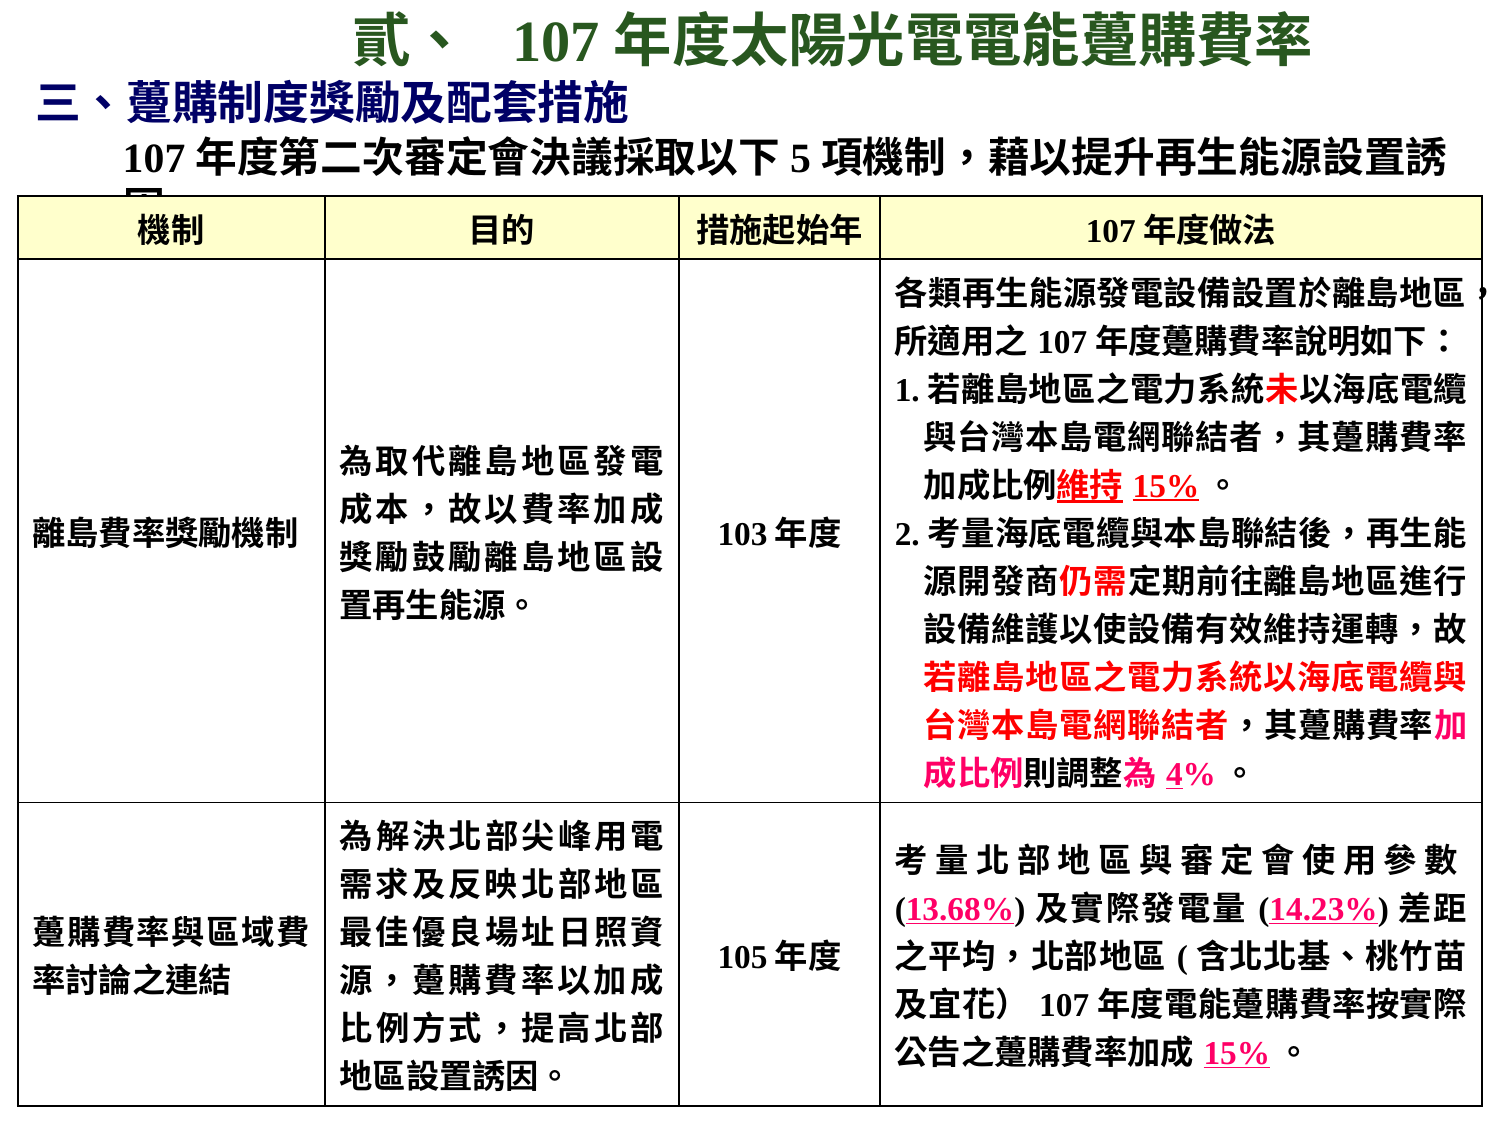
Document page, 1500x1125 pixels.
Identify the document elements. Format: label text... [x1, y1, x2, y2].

table_cell 為解決北部尖峰用電需求及反映北部地區最佳優良場址日照資源，躉購費率以加成比例方式，提高北部地區設置誘因。 [326, 803, 678, 1105]
table_cell 各類再生能源發電設備設置於離島地區，所適用之107年度躉購費率說明如下： 1.若離島地區之電力系統未以海底電纜與台灣本島電網聯結者，其躉購費率加成比例維持15%。 2.考量海底電纜與本島聯結後，再生能源開發商仍需定期前往離島地區進行設備維護以使設備有效維持運轉，故若離島地區之電力系統以海底電纜與台灣本島電網聯結者，其躉購費率加成比例則調整為4%。 [881, 260, 1481, 802]
table_cell 為取代離島地區發電成本，故以費率加成獎勵鼓勵離島地區設置再生能源。 [326, 260, 678, 802]
table_header 目的 [326, 197, 678, 258]
table_header 機制 [19, 197, 324, 258]
text_box 三、躉購制度獎勵及配套措施 107年度第二次審定會決議採取以下5項機制，藉以提升再生能源設置誘因 [5, 66, 1500, 136]
text_box <編號> [1151, 1051, 1500, 1125]
table_cell 103年度 [680, 260, 879, 802]
table_cell 考量北部地區與審定會使用參數(13.68%)及實際發電量(14.23%)差距之平均，北部地區(含北北基、桃竹苗及宜花）107年度電能躉購費率按實際公告之躉購費率加成15%。 [881, 803, 1481, 1105]
table_cell 105年度 [680, 803, 879, 1105]
table_cell 躉購費率與區域費率討論之連結 [19, 803, 324, 1105]
table_header 107年度做法 [881, 197, 1481, 258]
text_box 貳、 107年度太陽光電電能躉購費率 [159, 0, 1500, 90]
table_header 措施起始年 [680, 197, 879, 258]
table_cell 離島費率獎勵機制 [19, 260, 324, 802]
